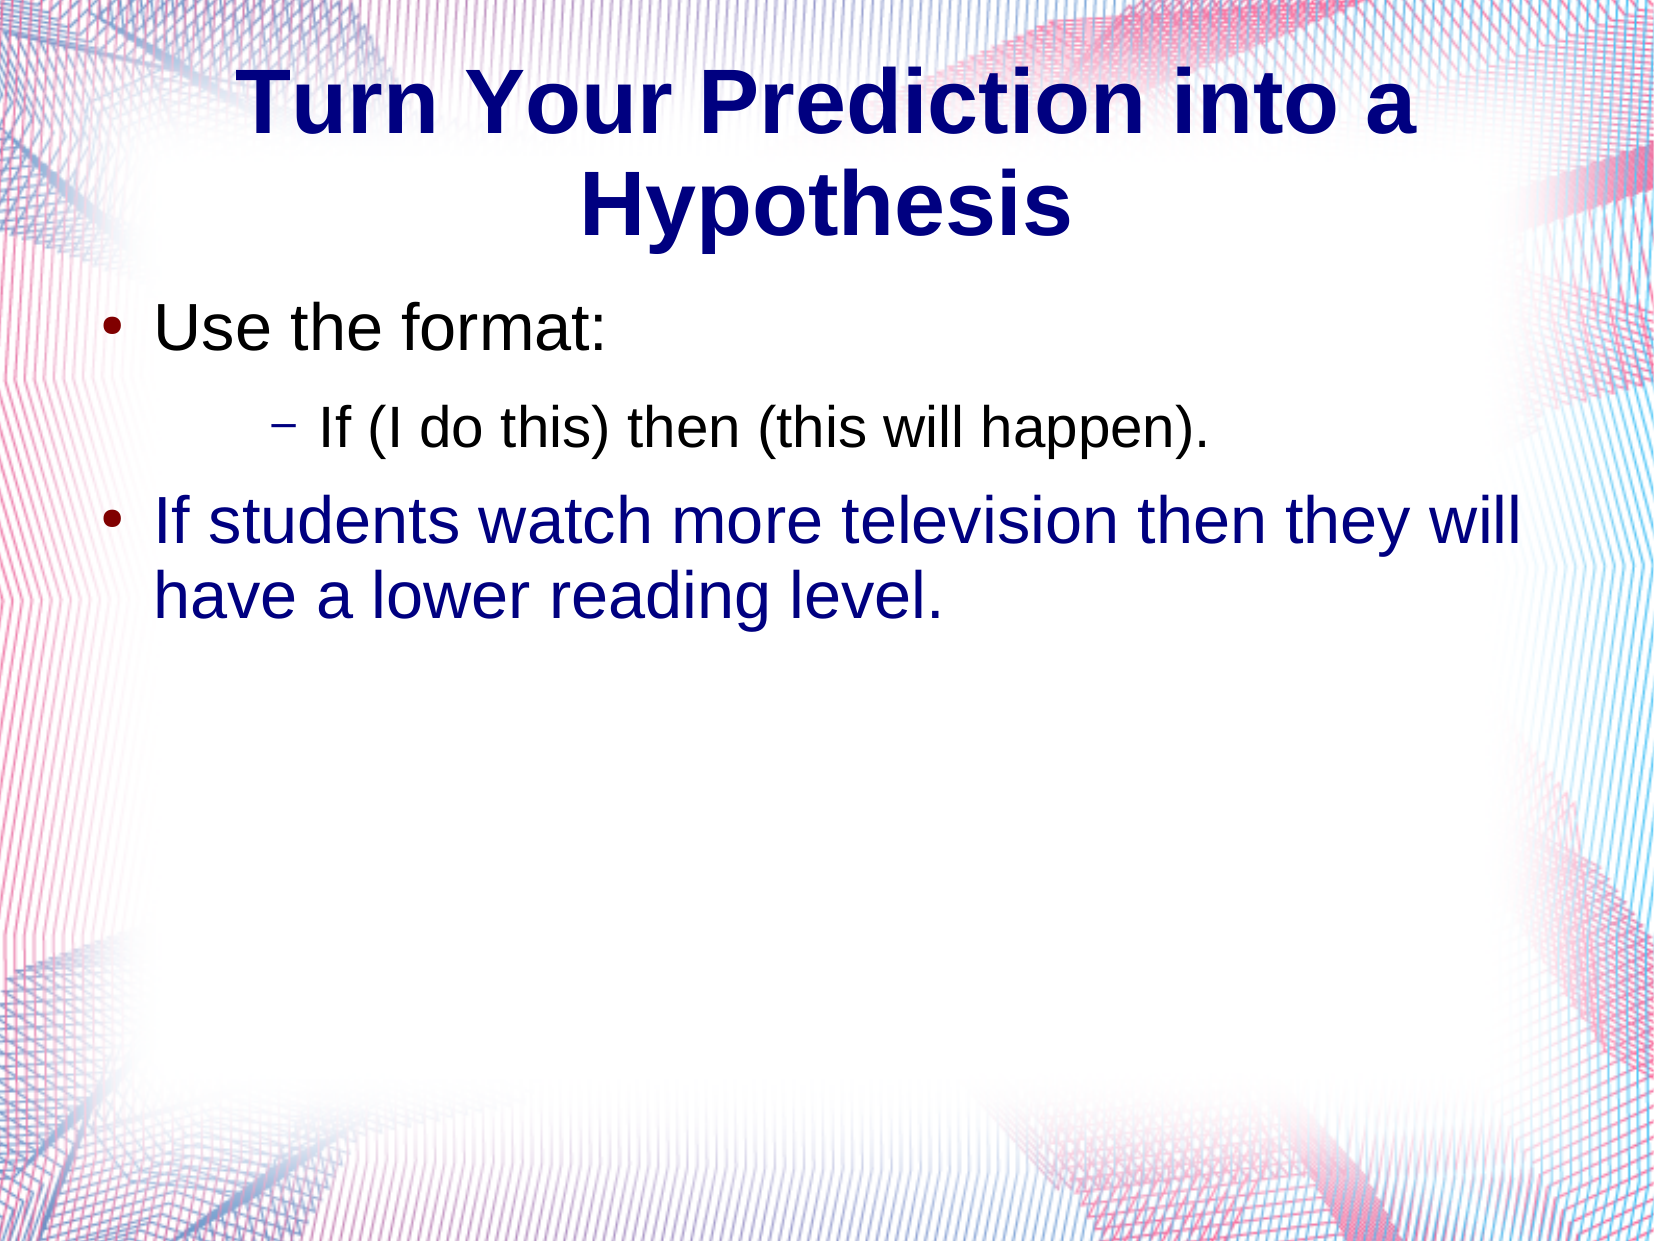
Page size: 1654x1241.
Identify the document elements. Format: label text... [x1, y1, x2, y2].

title Turn Your Prediction into a Hypothesis [82, 49, 1571, 257]
picture [0, 0, 1654, 1241]
list Use the format: If (I do this) then (this will happen). If students watch more television then they will have a lower reading level. [82, 290, 1571, 1109]
